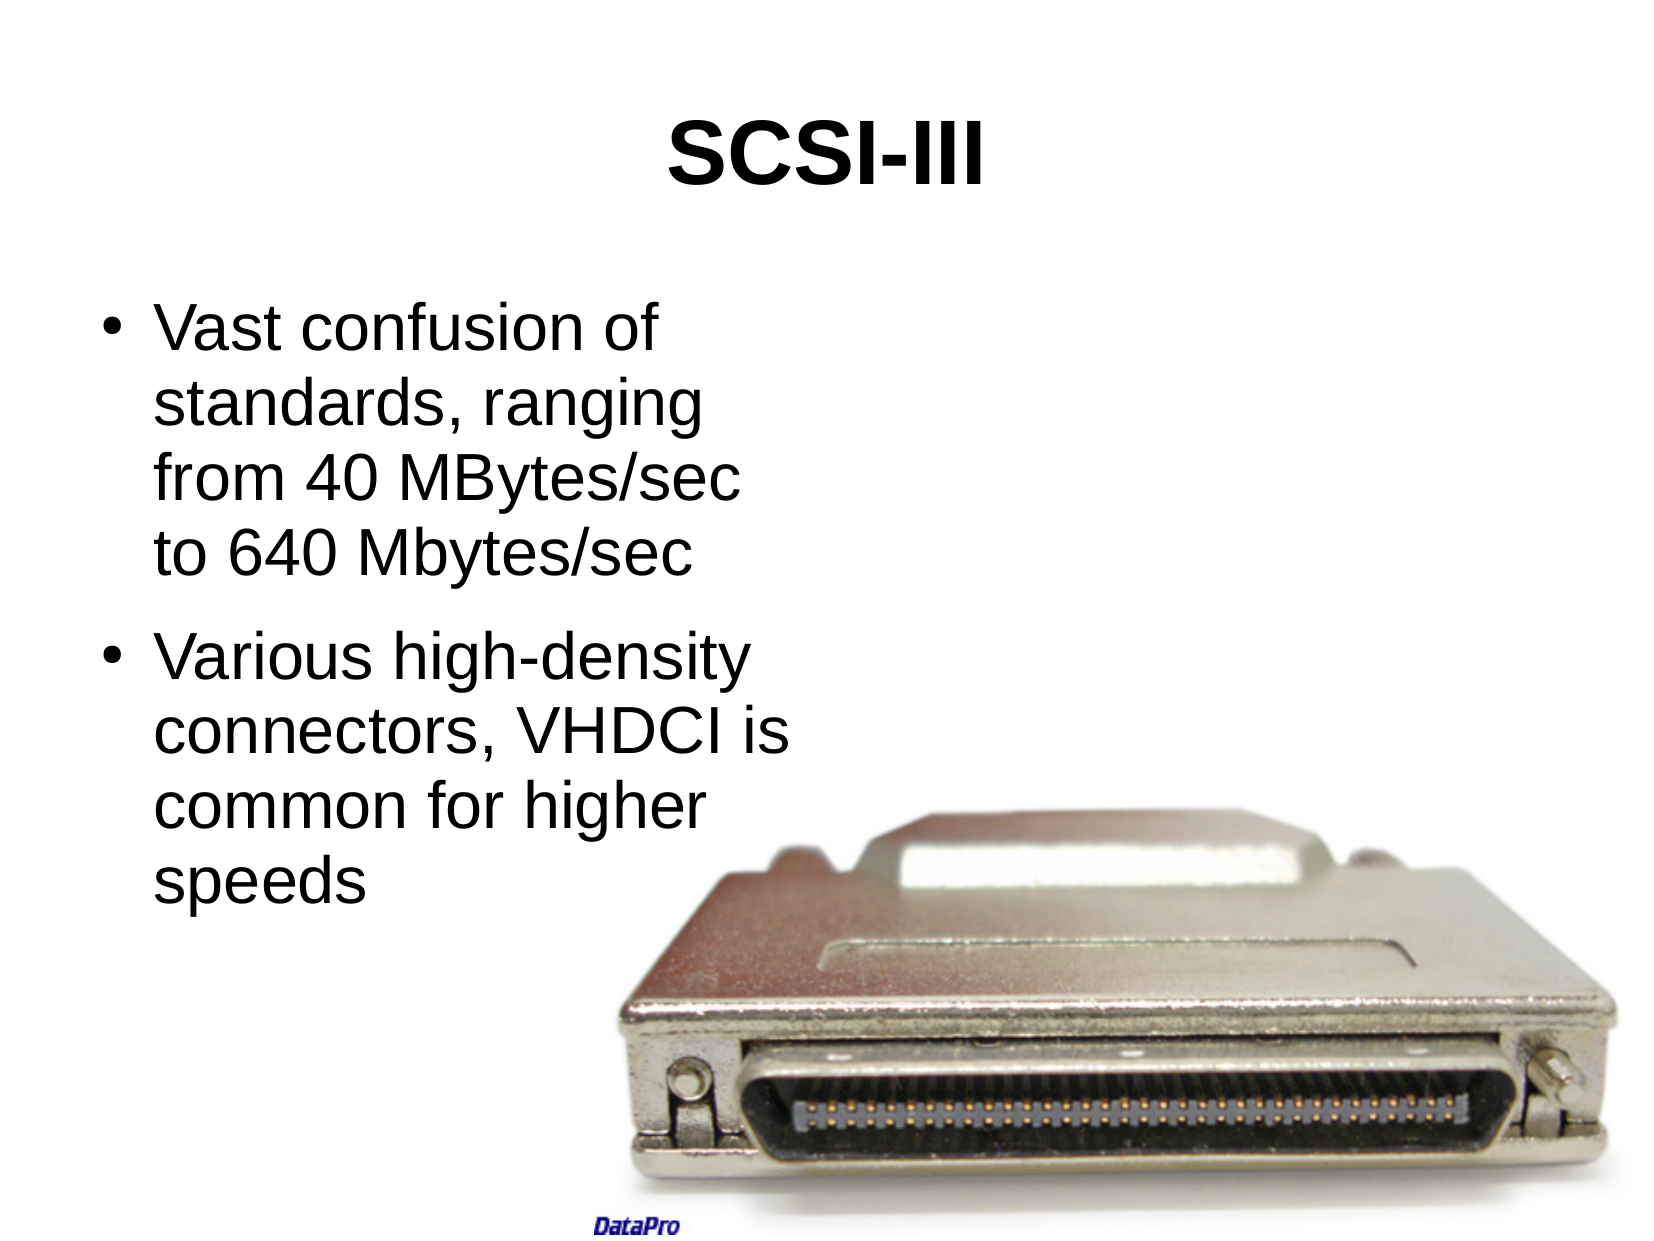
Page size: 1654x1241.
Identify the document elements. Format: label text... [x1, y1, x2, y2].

picture [594, 797, 1648, 1235]
list Vast confusion of standards, ranging from 40 MBytes/sec to 640 Mbytes/sec Various high-density connectors, VHDCI is common for higher speeds [82, 290, 809, 1094]
title SCSI-III [82, 56, 1571, 250]
